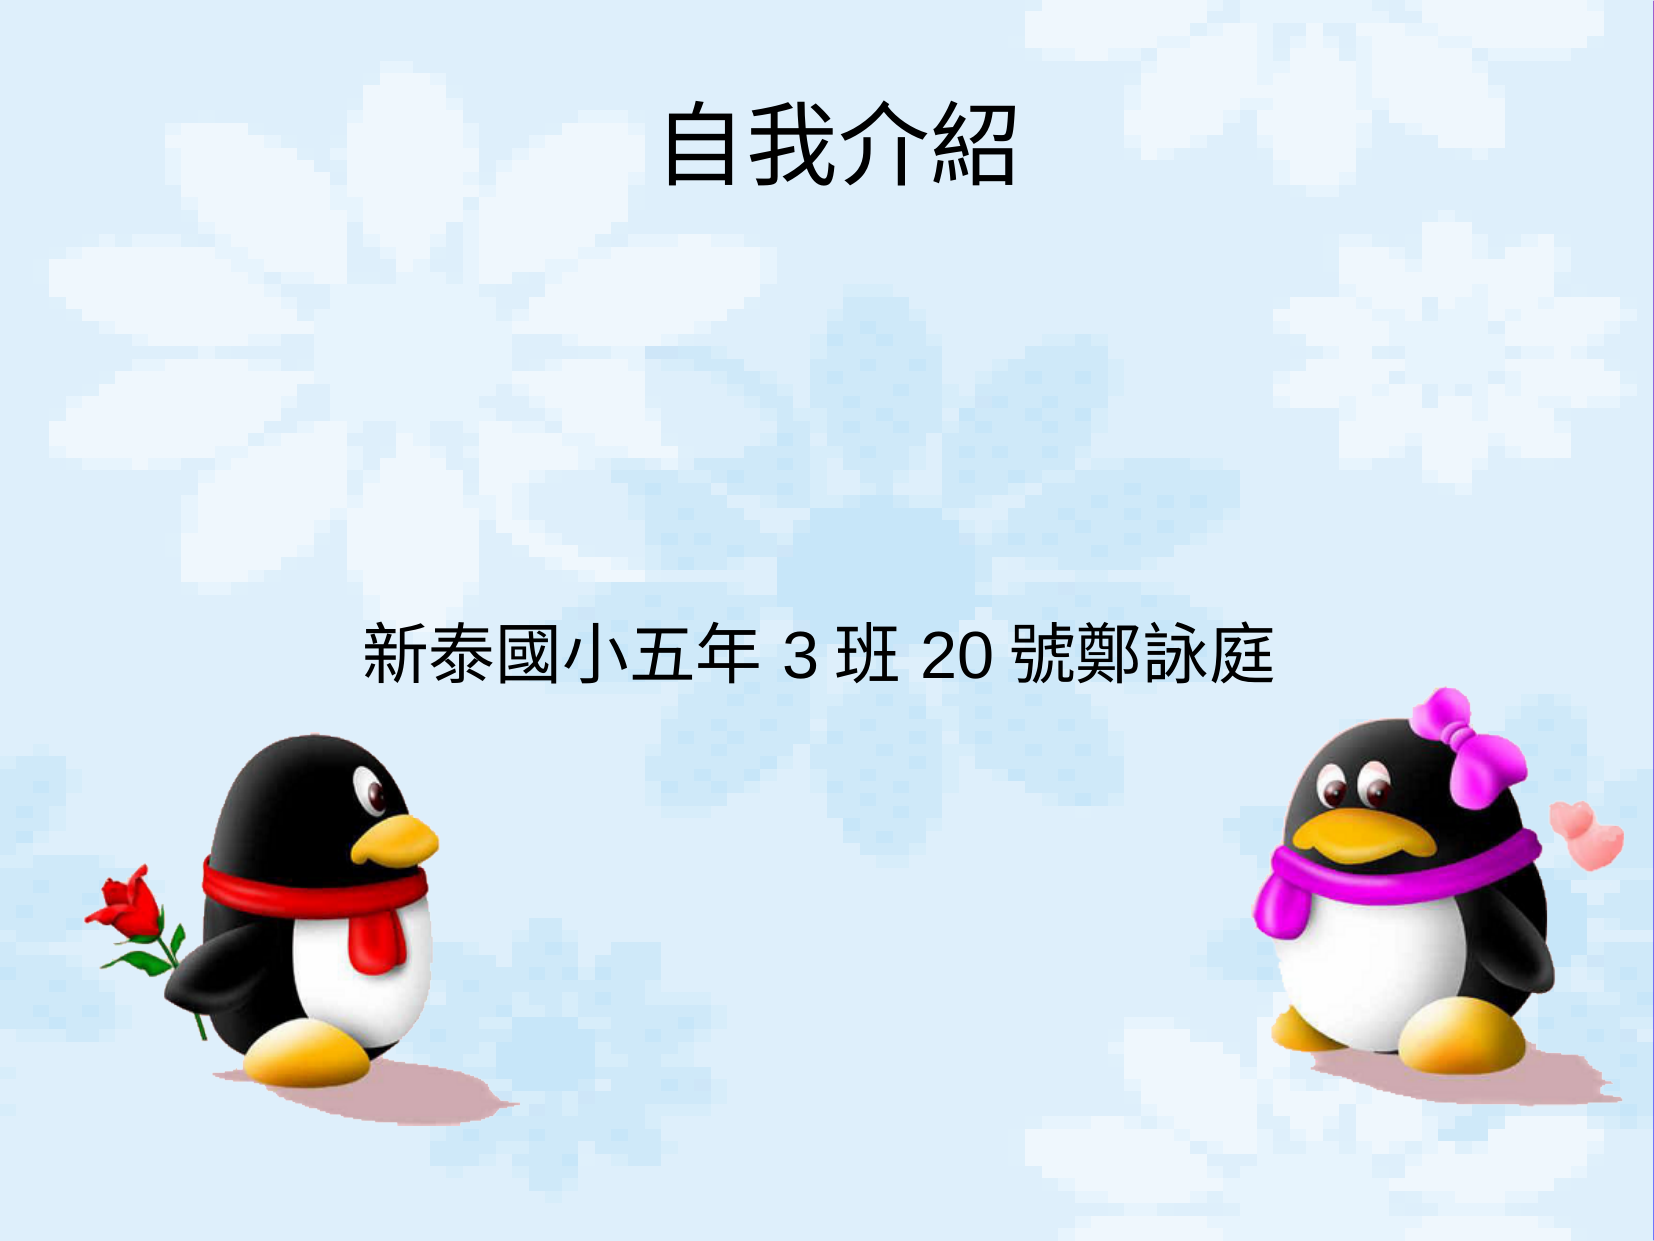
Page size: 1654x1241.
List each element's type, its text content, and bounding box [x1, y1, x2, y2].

picture [0, 0, 1654, 1241]
title 自我介紹 [35, 23, 1595, 255]
subtitle 新泰國小五年3班20號鄭詠庭 [82, 290, 1571, 1010]
